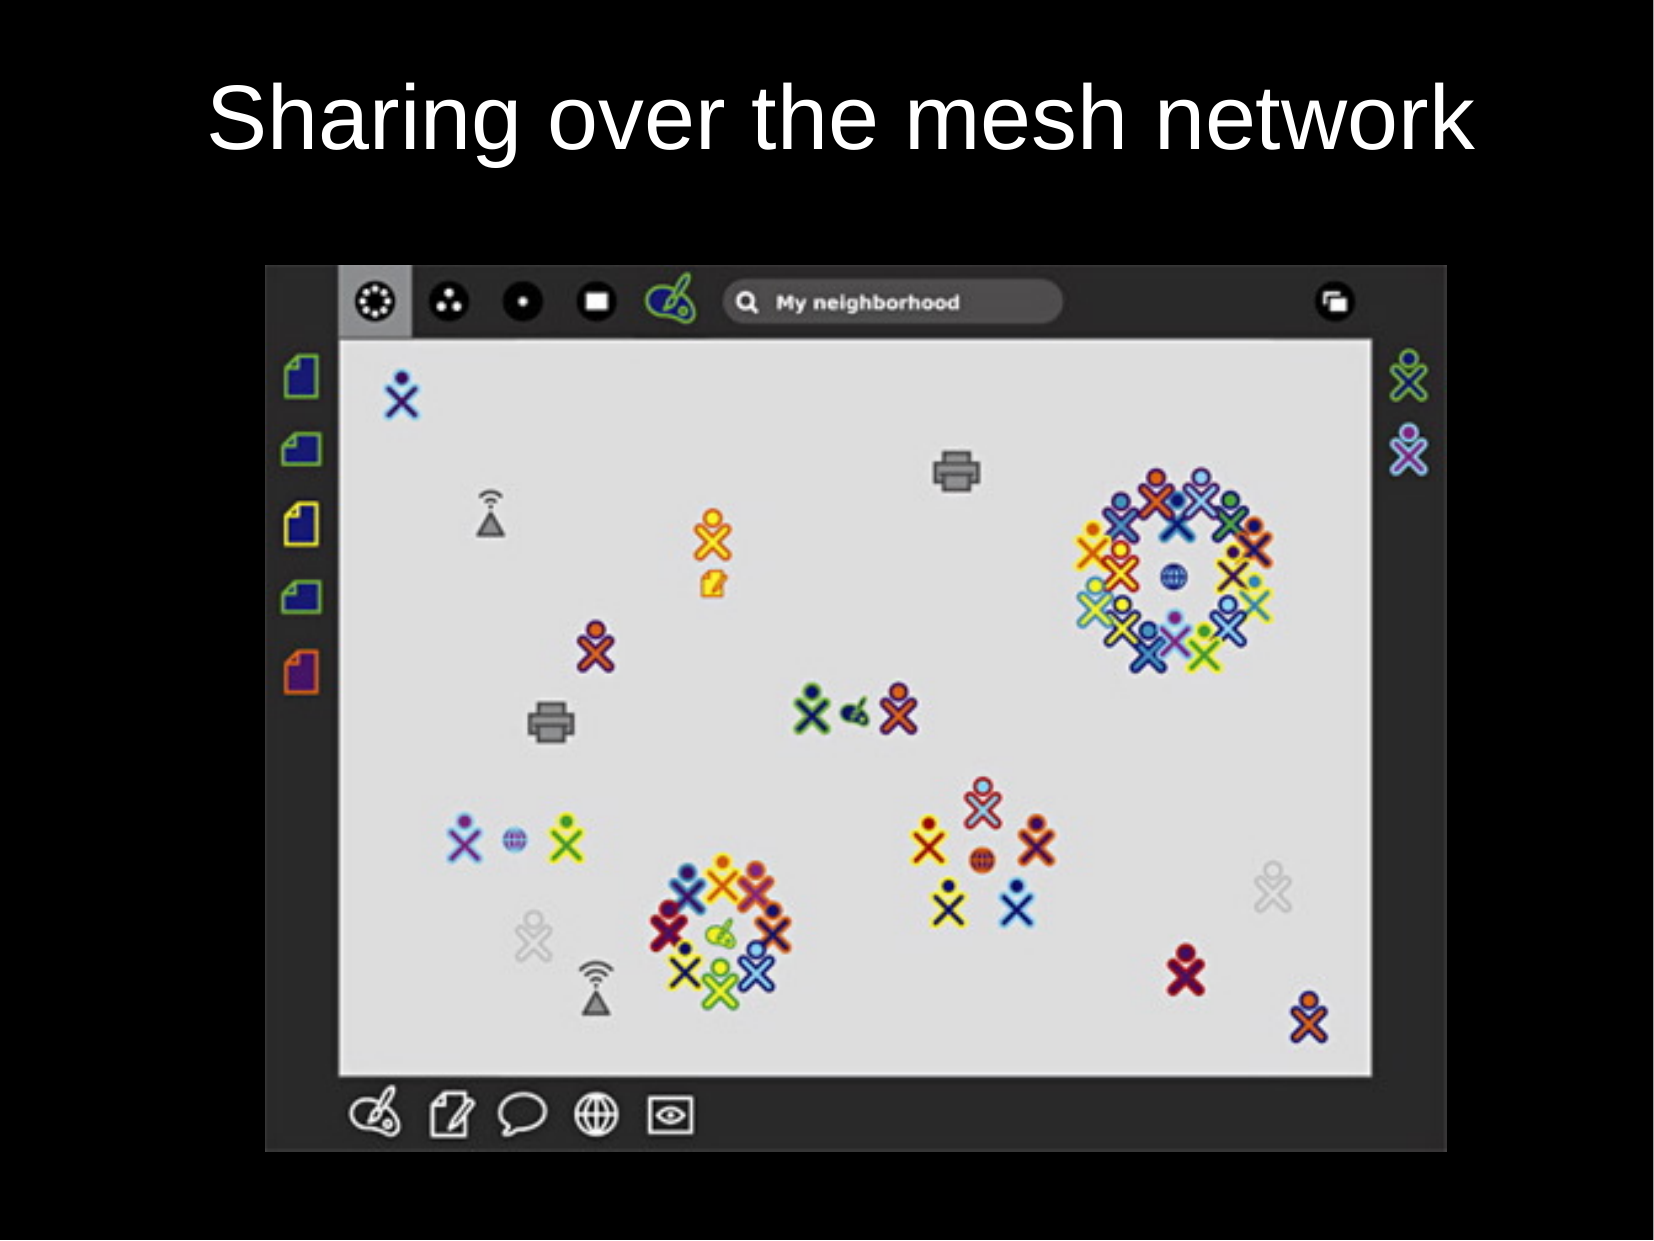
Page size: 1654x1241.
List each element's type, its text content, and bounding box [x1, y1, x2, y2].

picture [265, 265, 1447, 1152]
text_box Sharing over the mesh network [59, 59, 1625, 177]
